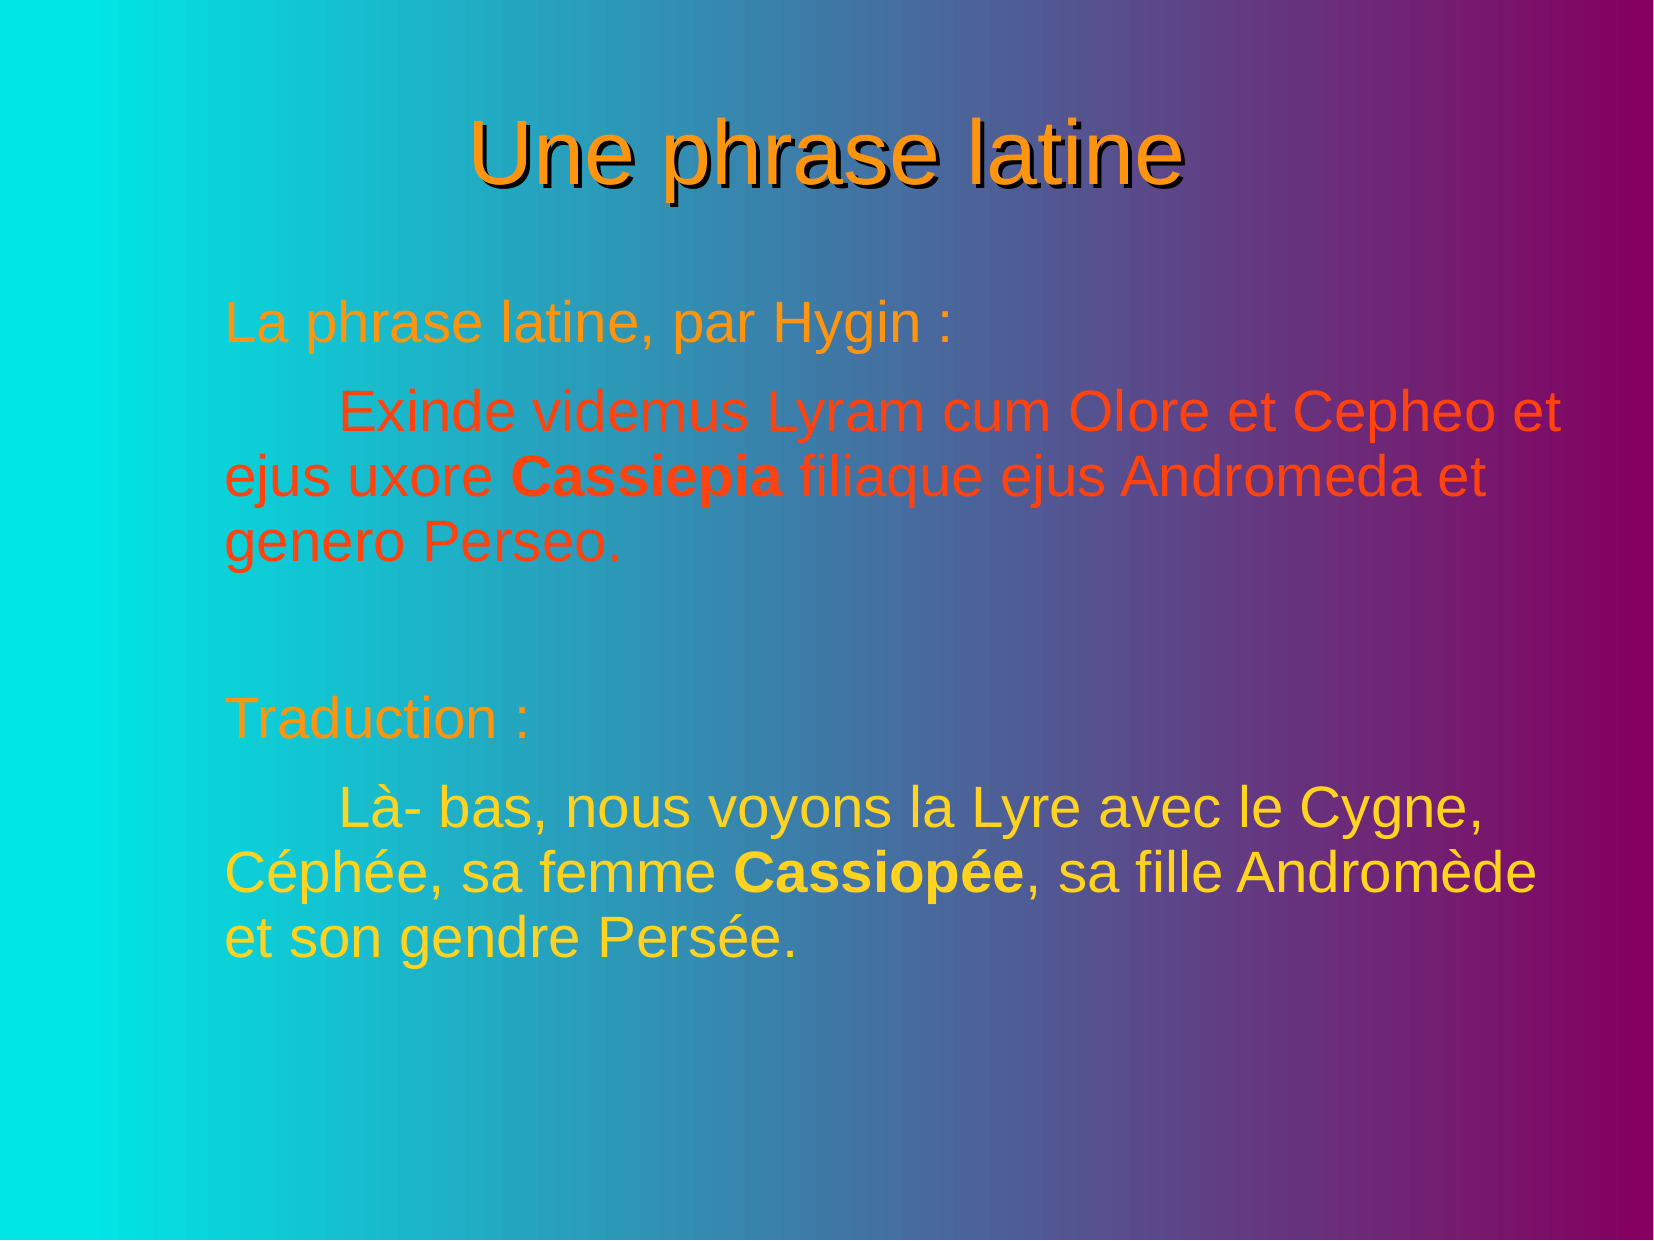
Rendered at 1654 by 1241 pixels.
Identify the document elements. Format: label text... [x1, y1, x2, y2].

list La phrase latine, par Hygin : Exinde videmus Lyram cum Olore et Cepheo et ejus uxore Cassiepia filiaque ejus Andromeda et genero Perseo. Traduction : Là- bas, nous voyons la Lyre avec le Cygne, Céphée, sa femme Cassiopée, sa fille Andromède et son gendre Persée. [82, 290, 1571, 1109]
title Une phrase latine [82, 49, 1571, 257]
